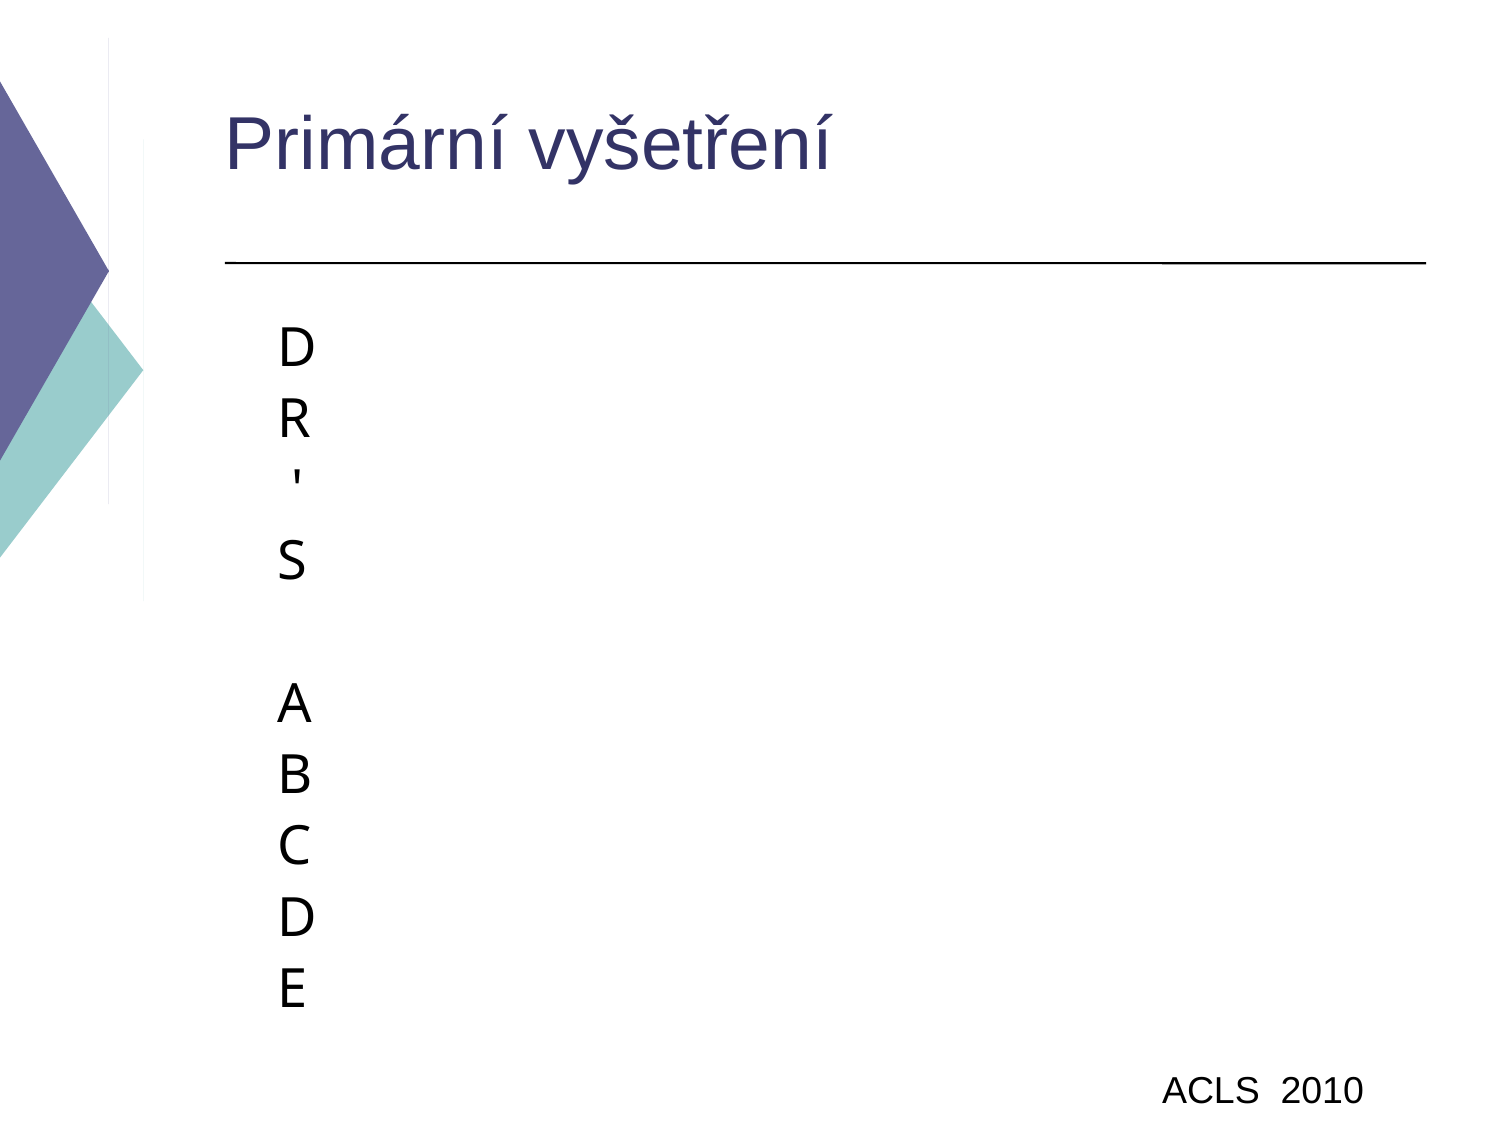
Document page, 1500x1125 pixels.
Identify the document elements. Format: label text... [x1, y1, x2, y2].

text_box ACLS 2010 [1147, 1064, 1379, 1125]
list D R ' S A B C D E [263, 299, 1463, 1037]
title Primární vyšetření [224, 41, 1424, 237]
